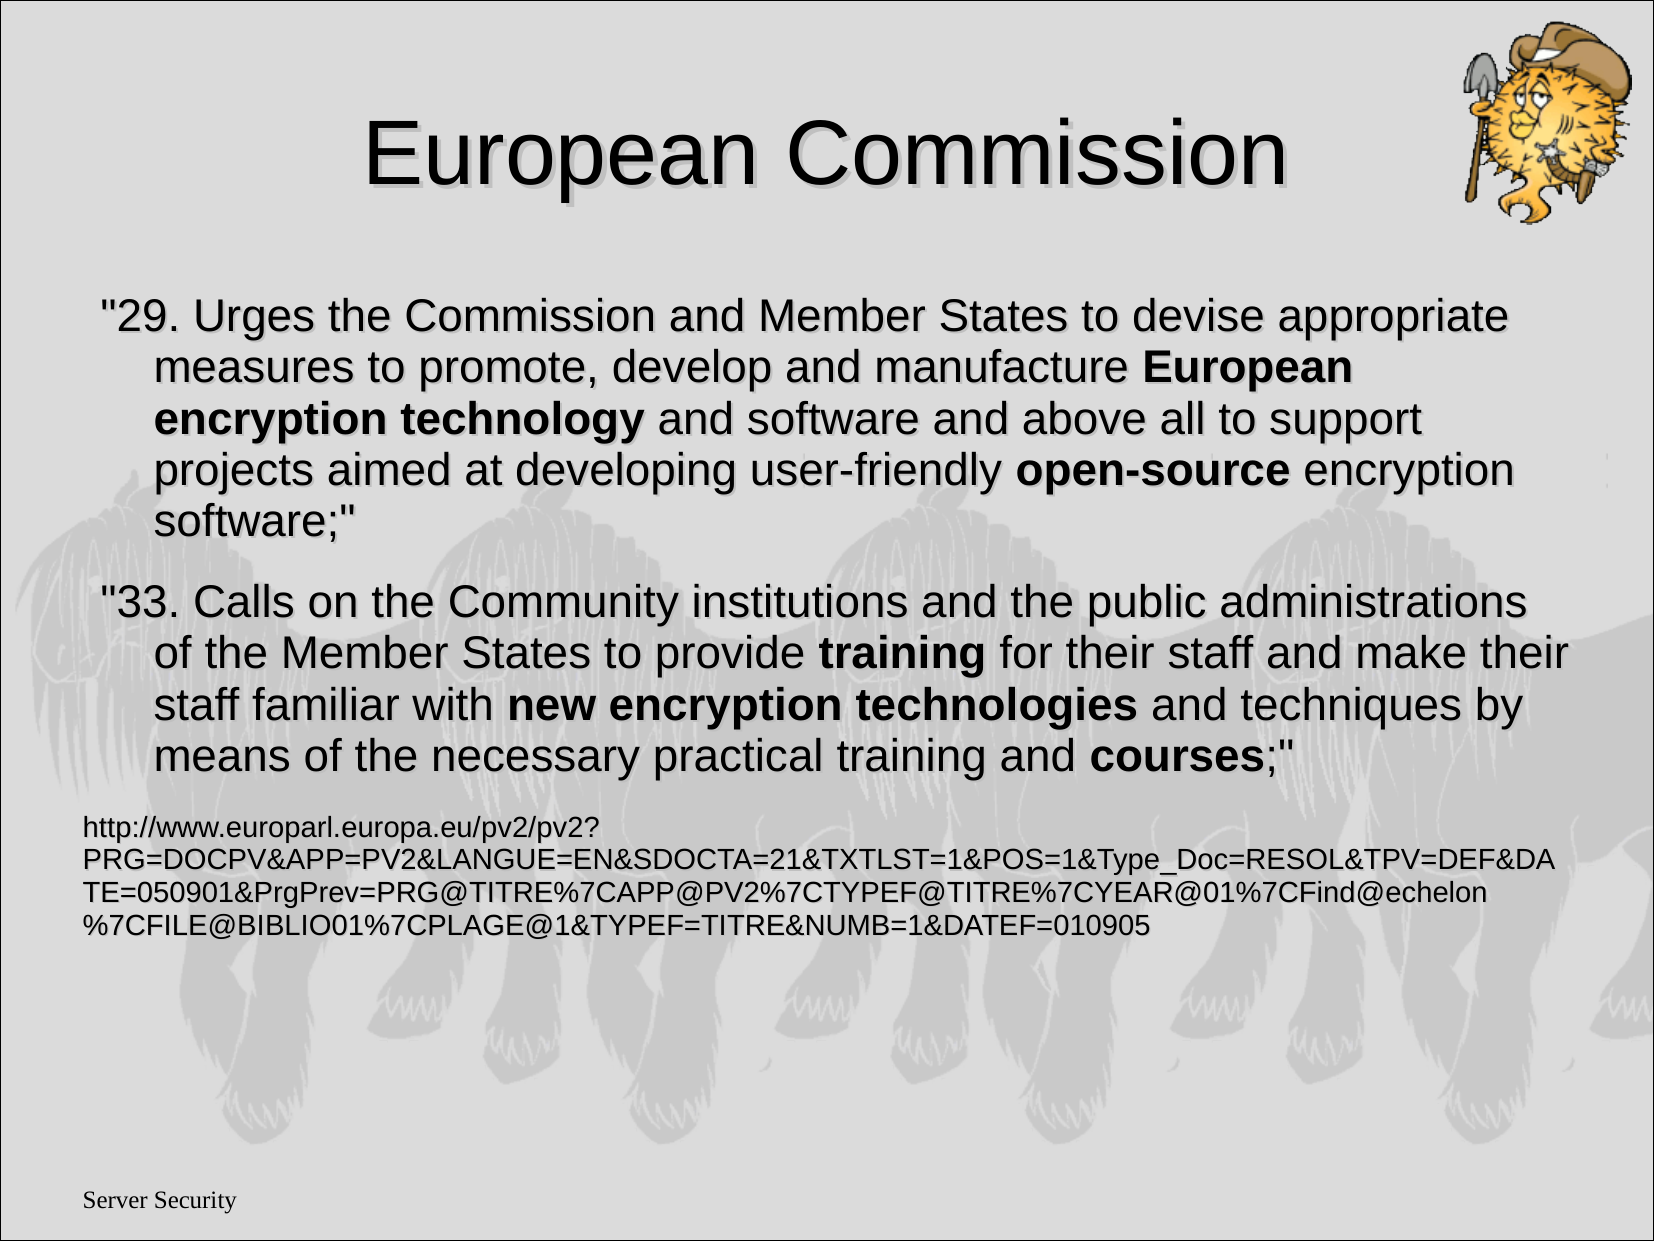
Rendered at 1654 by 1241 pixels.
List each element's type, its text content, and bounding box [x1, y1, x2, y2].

title European Commission [82, 56, 1571, 250]
list "29. Urges the Commission and Member States to devise appropriate measures to promote, develop and manufacture European encryption technology and software and above all to support projects aimed at developing user-friendly open-source encryption software;" "33. Calls on the Community institutions and the public administrations of the Member States to provide training for their staff and make their staff familiar with new encryption technologies and techniques by means of the necessary practical training and courses;" http://www.europarl.europa.eu/pv2/pv2?PRG=DOCPV&APP=PV2&LANGUE=EN&SDOCTA=21&TXTLST=1&POS=1&Type_Doc=RESOL&TPV=DEF&DATE=050901&PrgPrev=PRG@TITRE%7CAPP@PV2%7CTYPEF@TITRE%7CYEAR@01%7CFind@echelon%7CFILE@BIBLIO01%7CPLAGE@1&TYPEF=TITRE&NUMB=1&DATEF=010905 [82, 290, 1571, 1094]
picture [1462, 20, 1632, 225]
